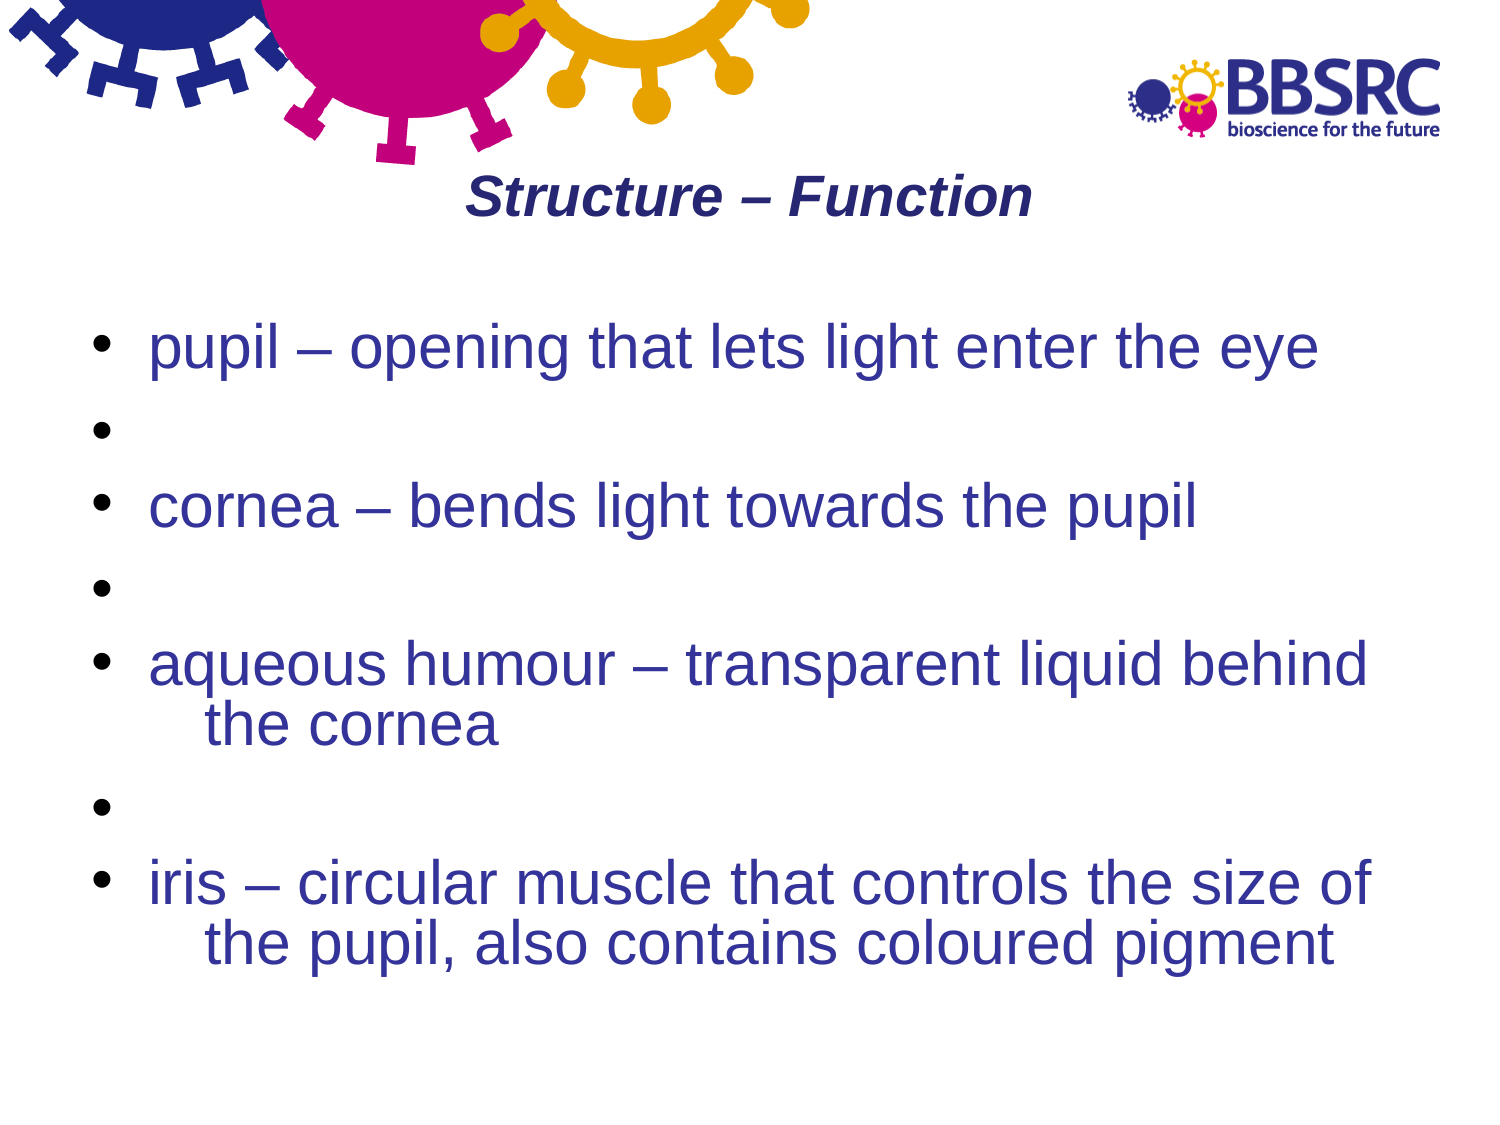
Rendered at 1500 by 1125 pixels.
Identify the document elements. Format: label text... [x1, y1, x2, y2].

list pupil – opening that lets light enter the eye cornea – bends light towards the pupil aqueous humour – transparent liquid behind the cornea iris – circular muscle that controls the size of the pupil, also contains coloured pigment [76, 339, 1424, 988]
text_box Structure – Function [0, 150, 1500, 339]
